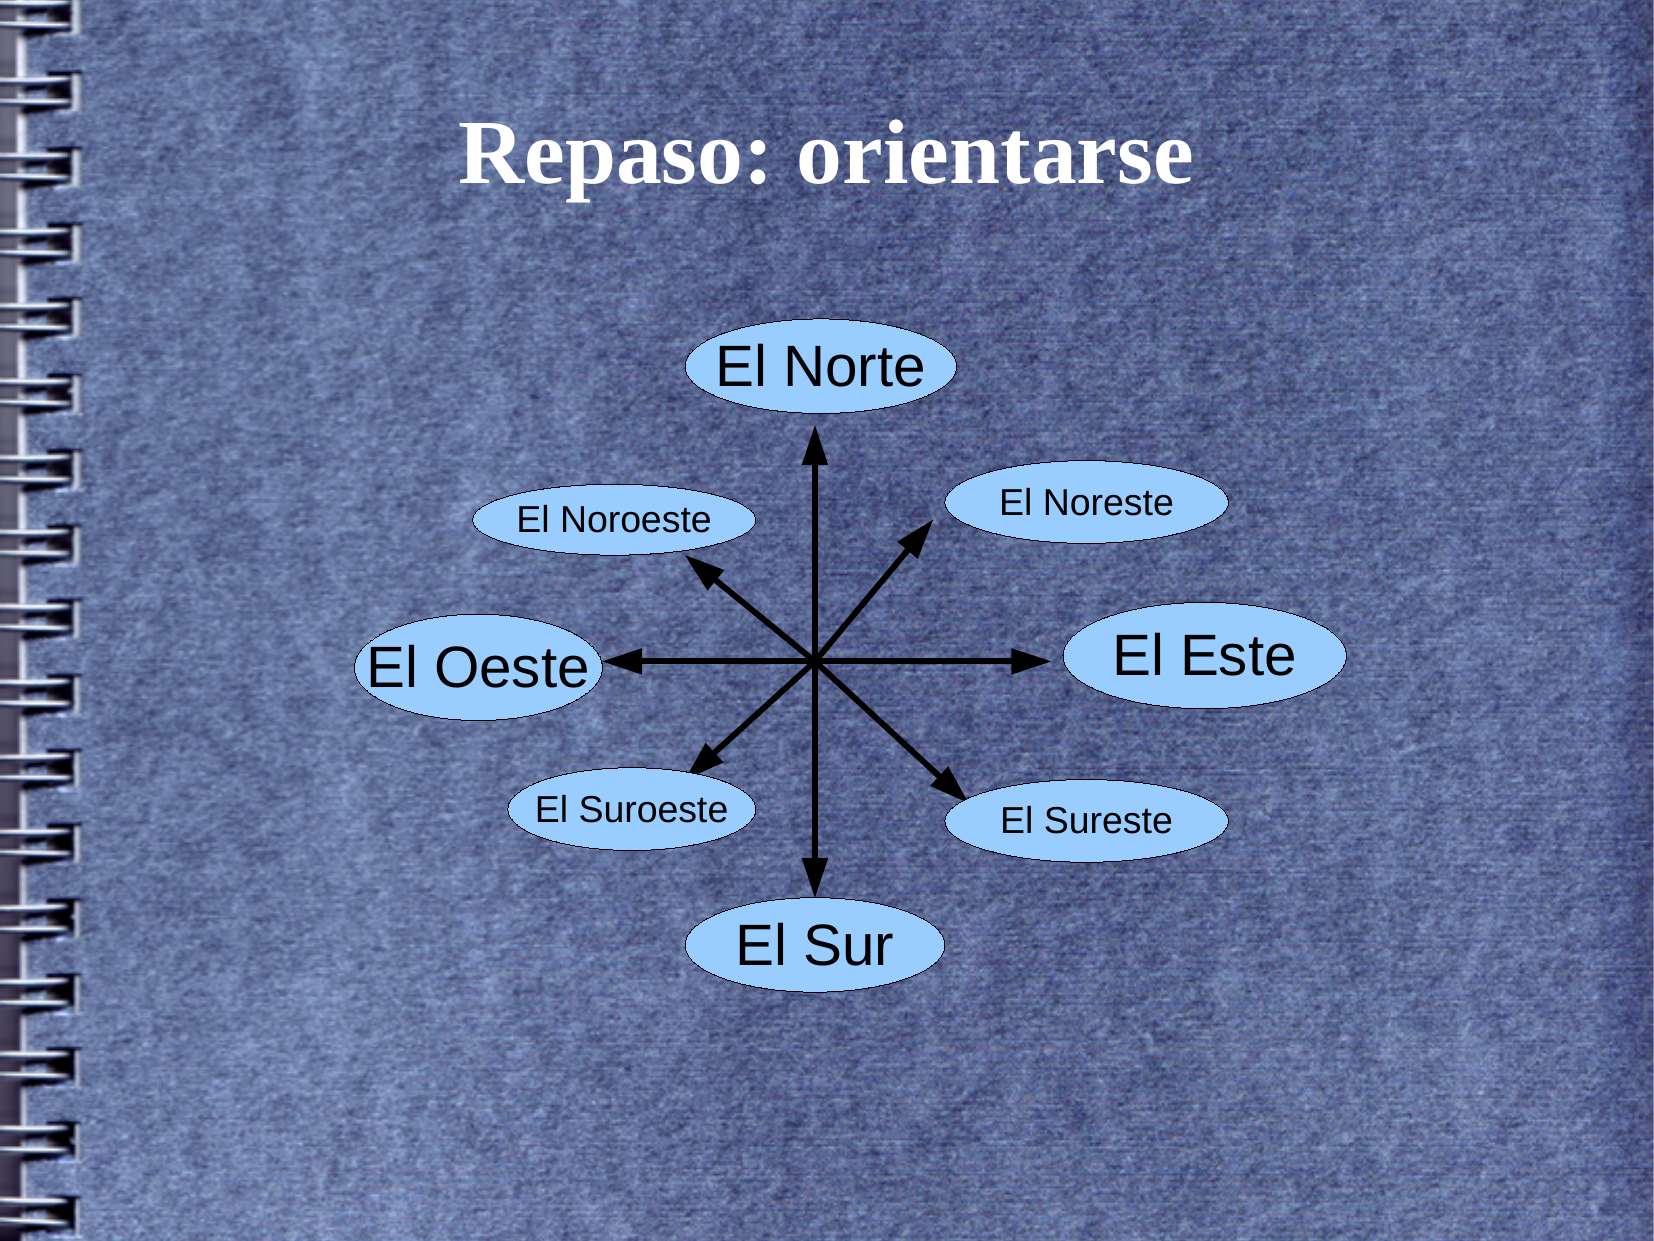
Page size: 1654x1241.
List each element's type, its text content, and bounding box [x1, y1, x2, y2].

title Repaso: orientarse [82, 49, 1571, 257]
text_box El Sureste [944, 779, 1229, 863]
text_box El Oeste [354, 614, 603, 721]
picture [0, 0, 1654, 1241]
text_box El Este [1062, 602, 1347, 709]
text_box El Noroeste [472, 484, 756, 556]
text_box El Suroeste [507, 767, 756, 851]
text_box El Norte [685, 318, 957, 414]
text_box El Sur [685, 897, 945, 993]
text_box El Noreste [944, 460, 1229, 544]
